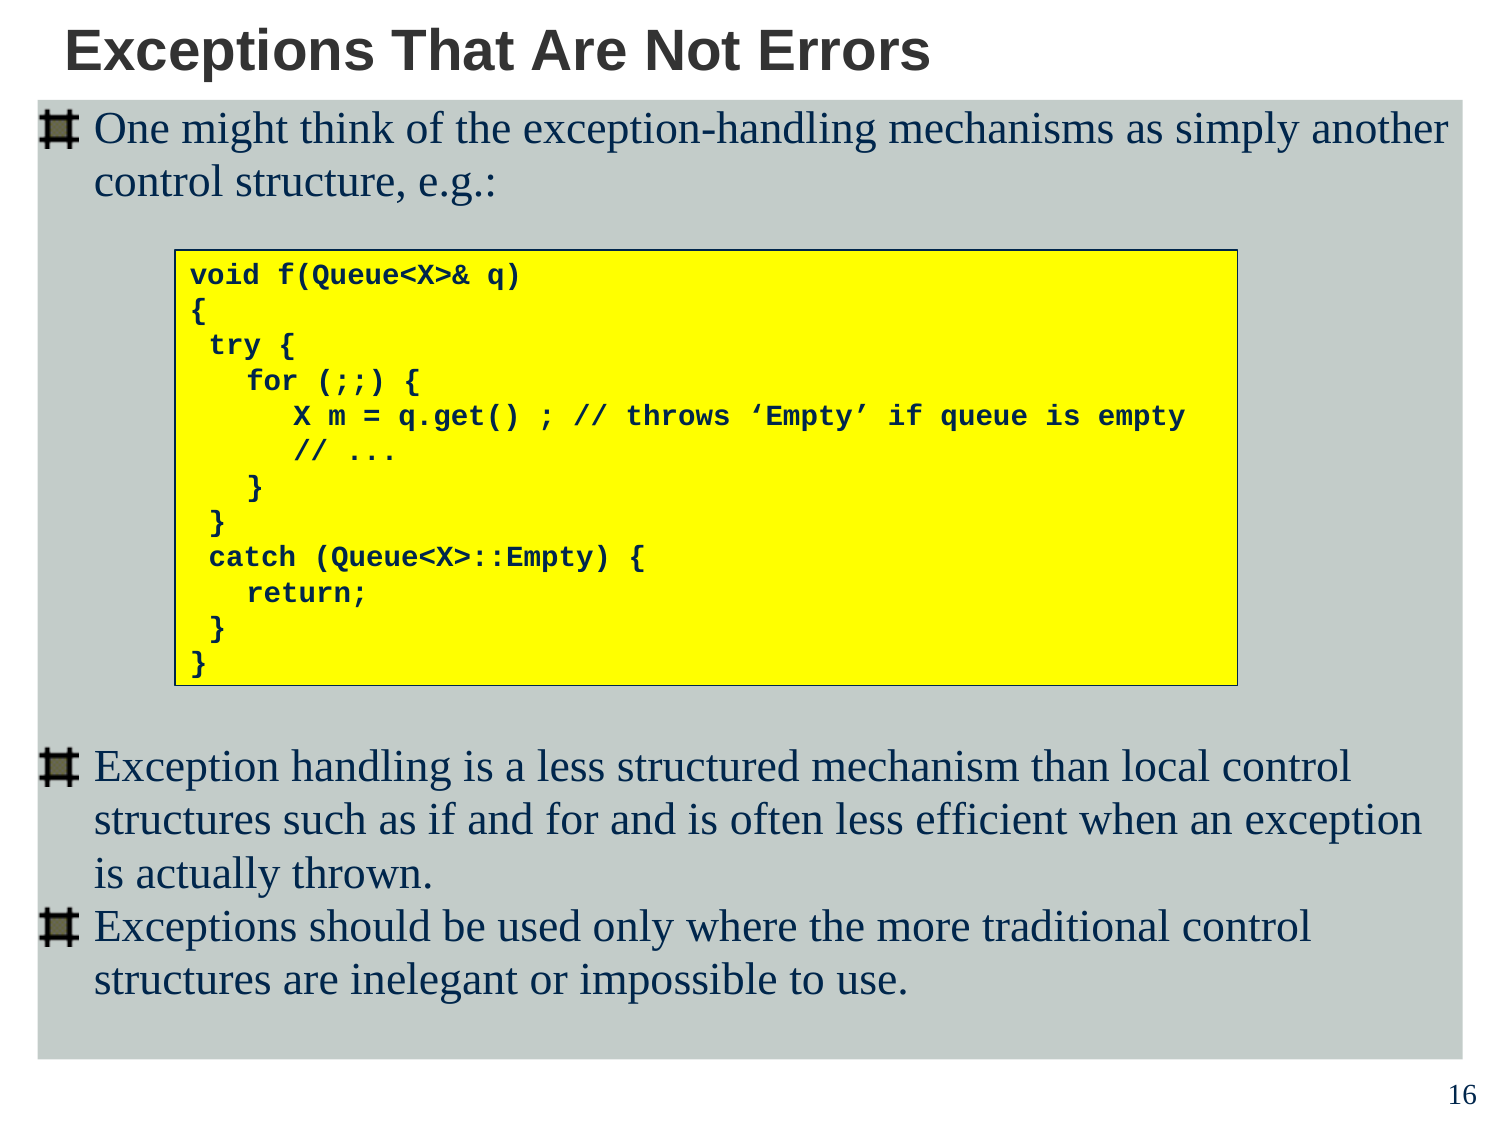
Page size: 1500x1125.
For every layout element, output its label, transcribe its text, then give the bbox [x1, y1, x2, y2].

list One might think of the exception-handling mechanisms as simply another control structure, e.g.: Exception handling is a less structured mechanism than local control structures such as if and for and is often less efficient when an exception is actually thrown. Exceptions should be used only where the more traditional control structures are inelegant or impossible to use. [37, 99, 1463, 1060]
text_box void f(Queue<X>& q) { try { for (;;) { X m = q.get() ; // throws ‘Empty’ if queue is empty // ... } } catch (Queue<X>::Empty) { return; } } [174, 249, 1238, 693]
title Exceptions That Are Not Errors [50, 0, 1450, 91]
